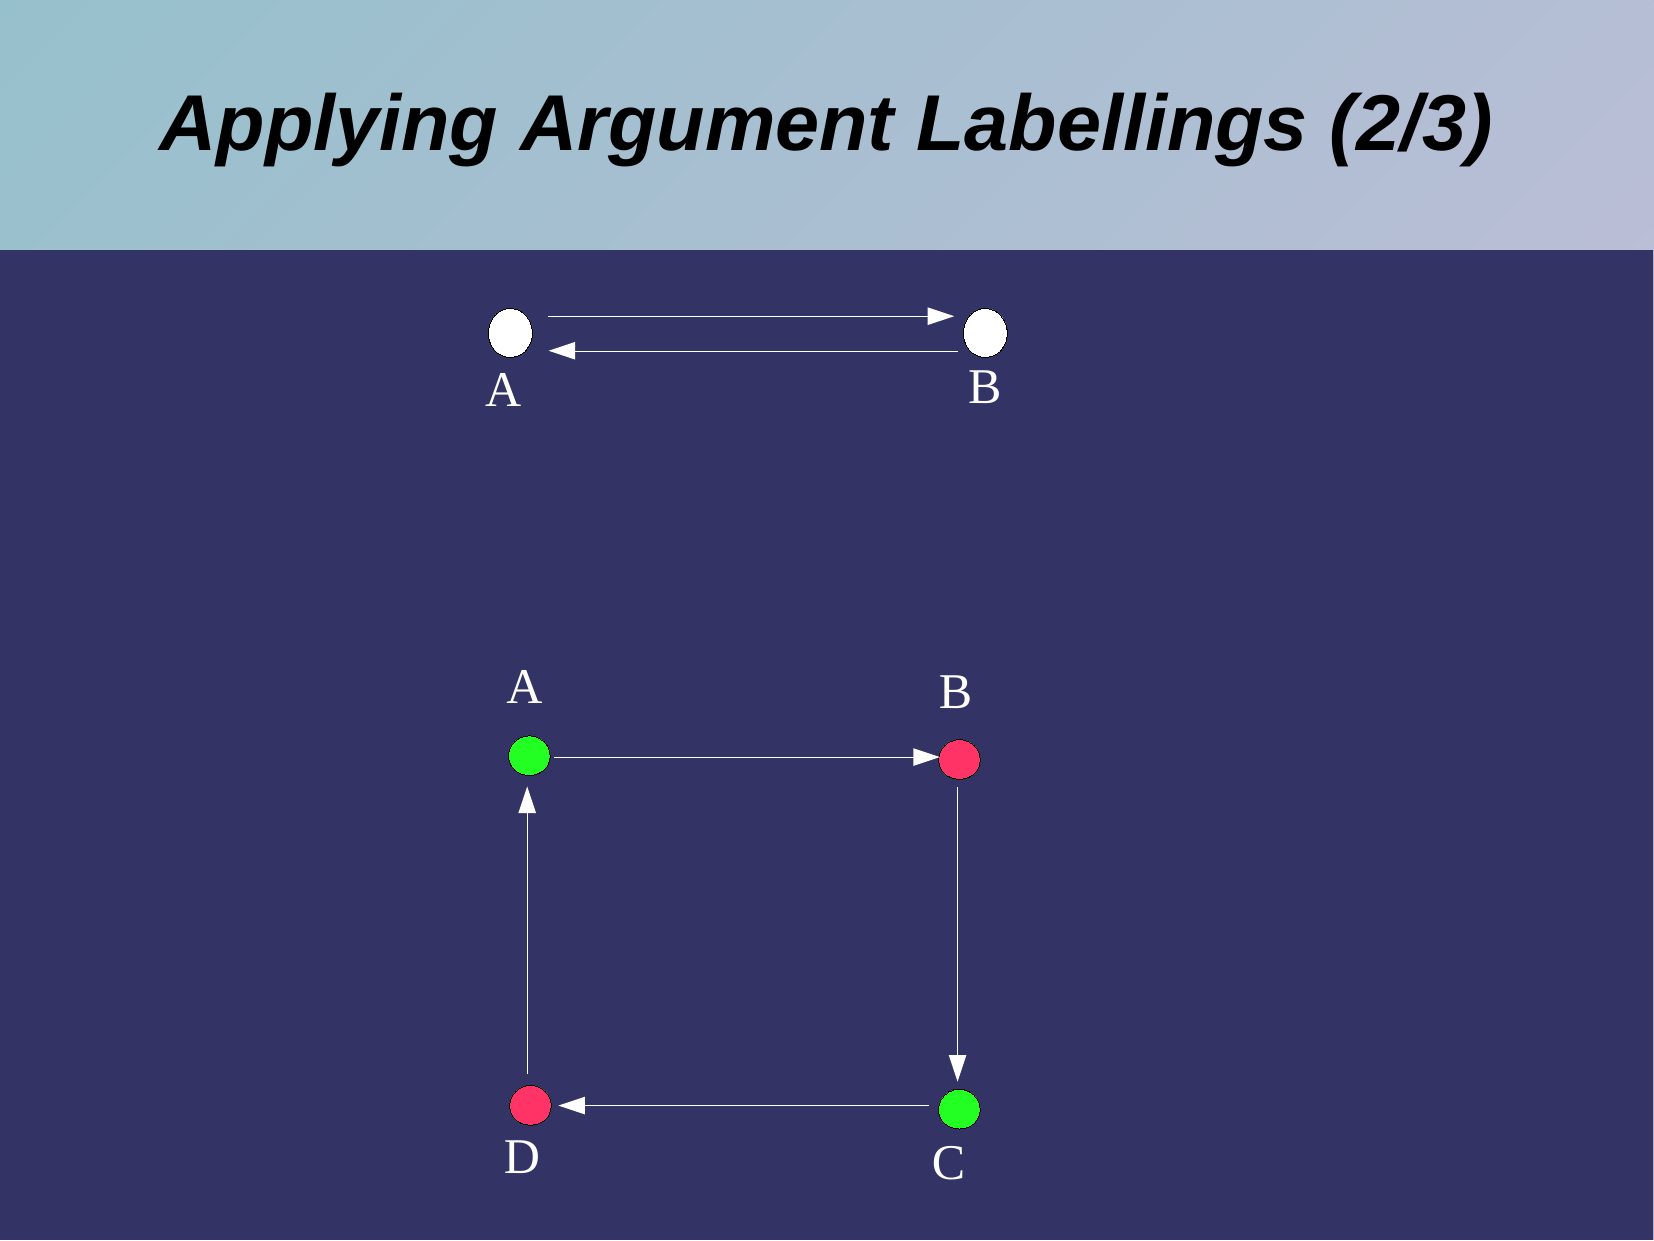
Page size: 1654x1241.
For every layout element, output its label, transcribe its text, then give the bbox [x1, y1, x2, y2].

text_box [963, 308, 1008, 358]
text_box [509, 1085, 552, 1126]
text_box [938, 1089, 981, 1130]
text_box C [931, 1134, 985, 1241]
text_box [488, 308, 533, 358]
text_box A [484, 361, 536, 440]
text_box D [503, 1129, 557, 1240]
text_box A [506, 659, 555, 725]
text_box [508, 735, 551, 776]
title Applying Argument Labellings (2/3) [0, 19, 1654, 227]
text_box [938, 739, 981, 780]
text_box B [968, 358, 1020, 433]
text_box B [938, 664, 988, 725]
